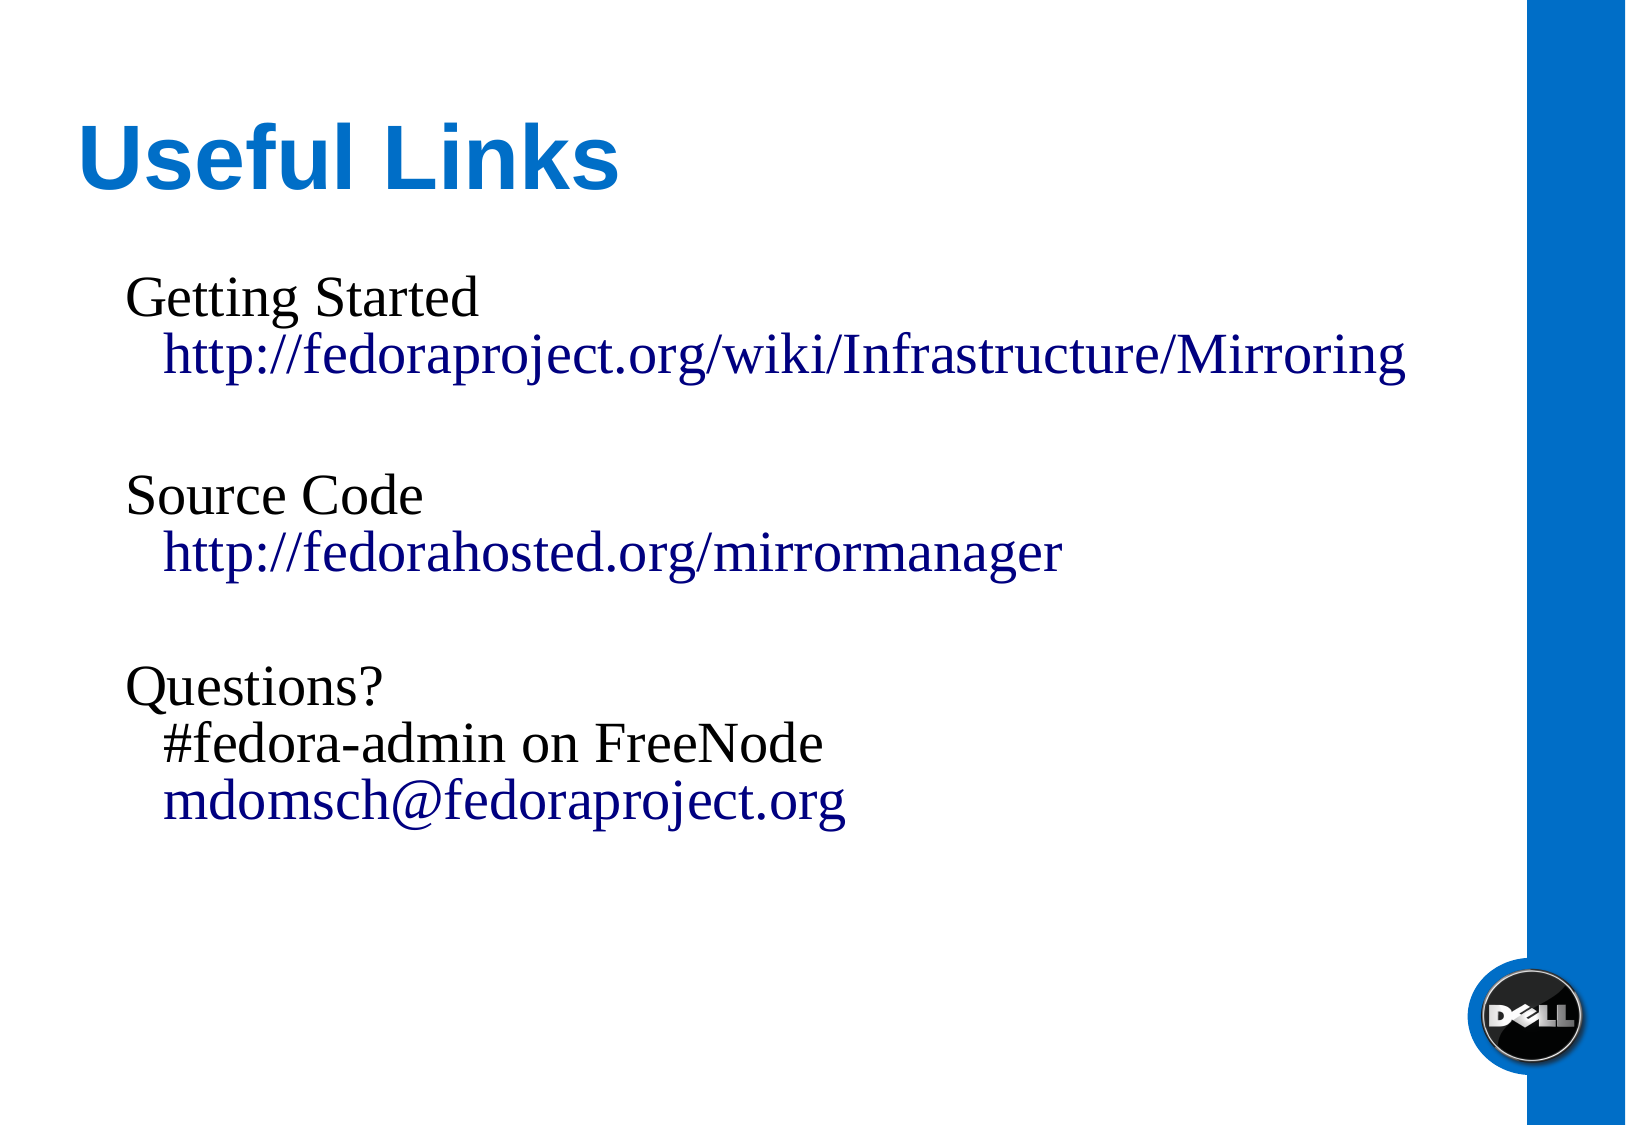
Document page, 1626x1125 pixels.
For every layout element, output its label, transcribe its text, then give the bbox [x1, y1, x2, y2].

picture [1477, 965, 1595, 1074]
list Getting Startedhttp://fedoraproject.org/wiki/Infrastructure/Mirroring Source Code http://fedorahosted.org/mirrormanager Questions? #fedora-admin on FreeNode mdomsch@fedoraproject.org [125, 270, 1576, 1013]
title Useful Links [77, 60, 1483, 278]
